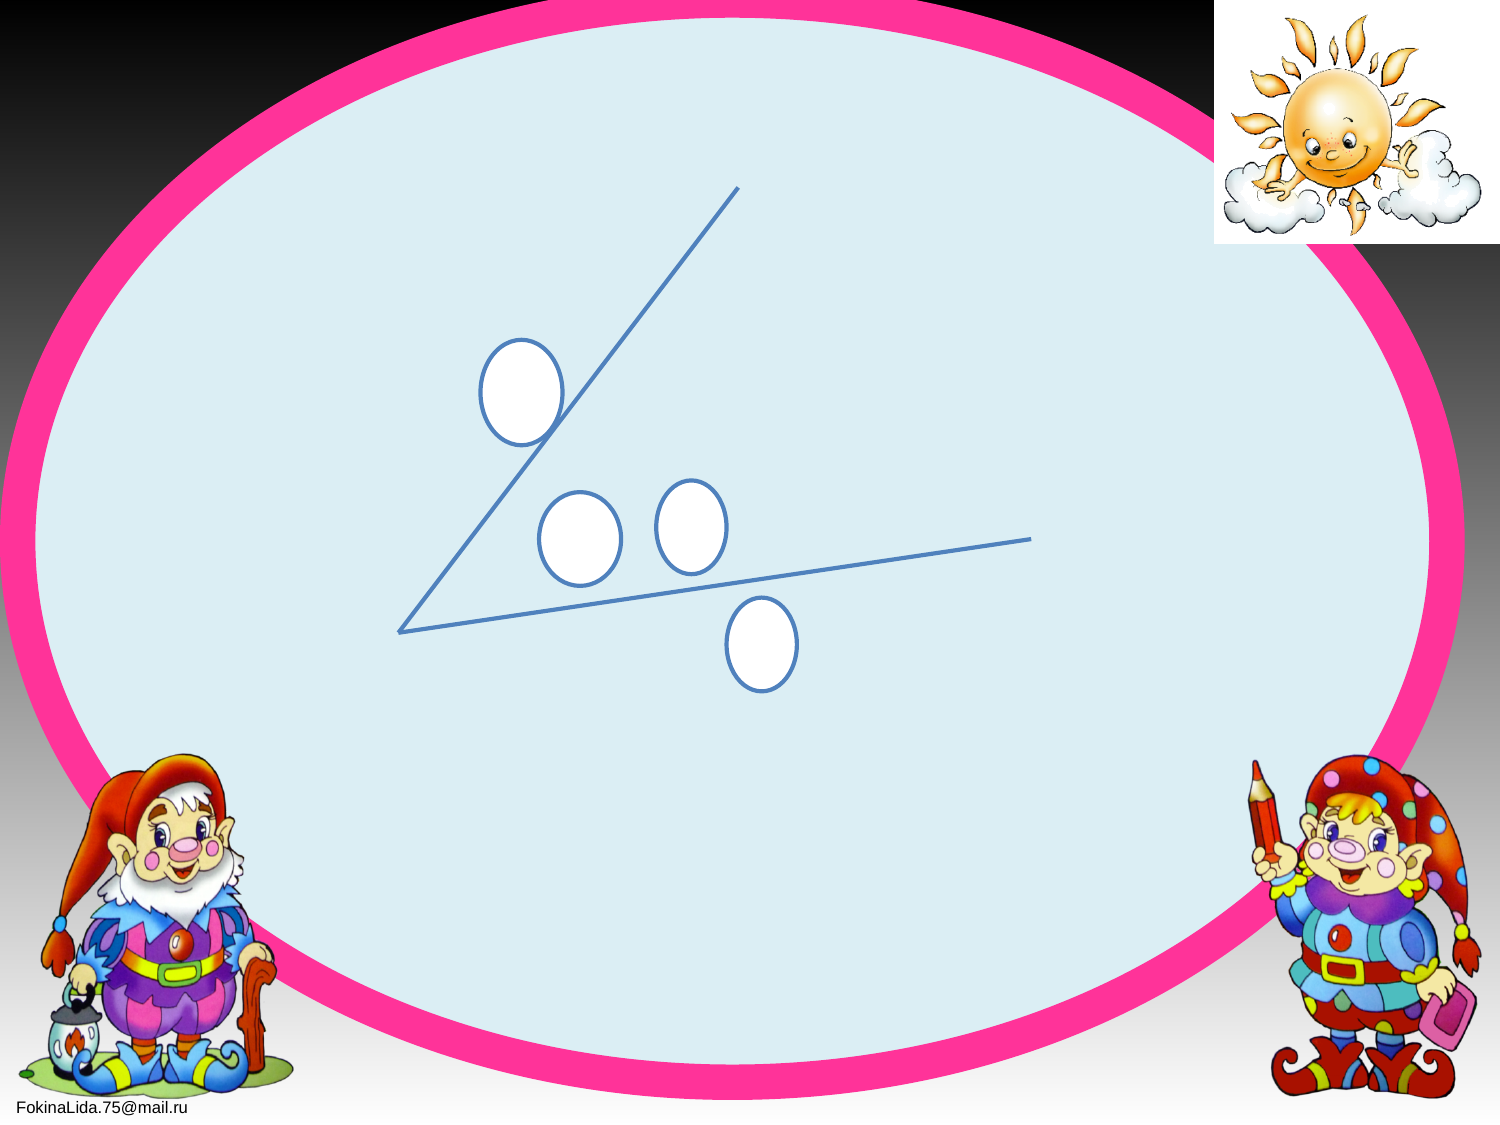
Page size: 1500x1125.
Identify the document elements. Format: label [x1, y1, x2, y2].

text_box [539, 492, 622, 586]
picture [1214, 0, 1500, 244]
picture [17, 751, 294, 1101]
picture [1246, 751, 1483, 1101]
text_box [480, 339, 563, 446]
text_box [726, 597, 797, 692]
text_box [656, 480, 727, 575]
